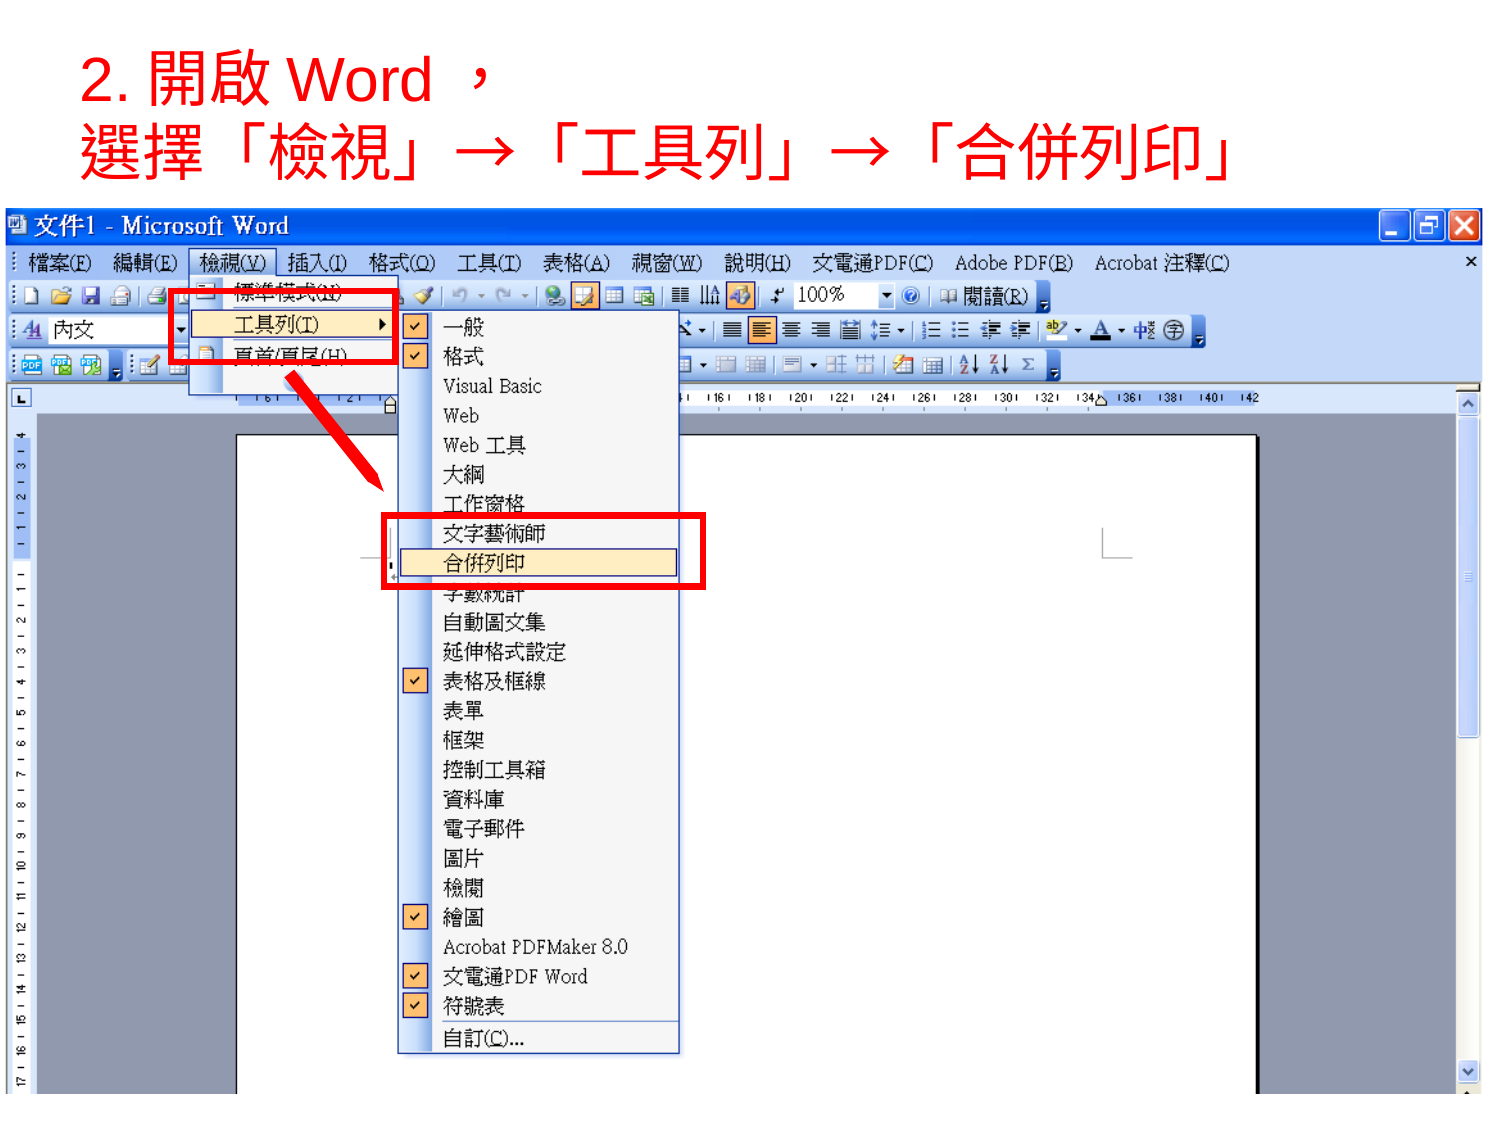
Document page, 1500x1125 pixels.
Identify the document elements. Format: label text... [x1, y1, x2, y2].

picture [5, 208, 1483, 1094]
text_box 2.開啟Word， 選擇「檢視」→「工具列」→「合併列印」 [64, 31, 1424, 197]
